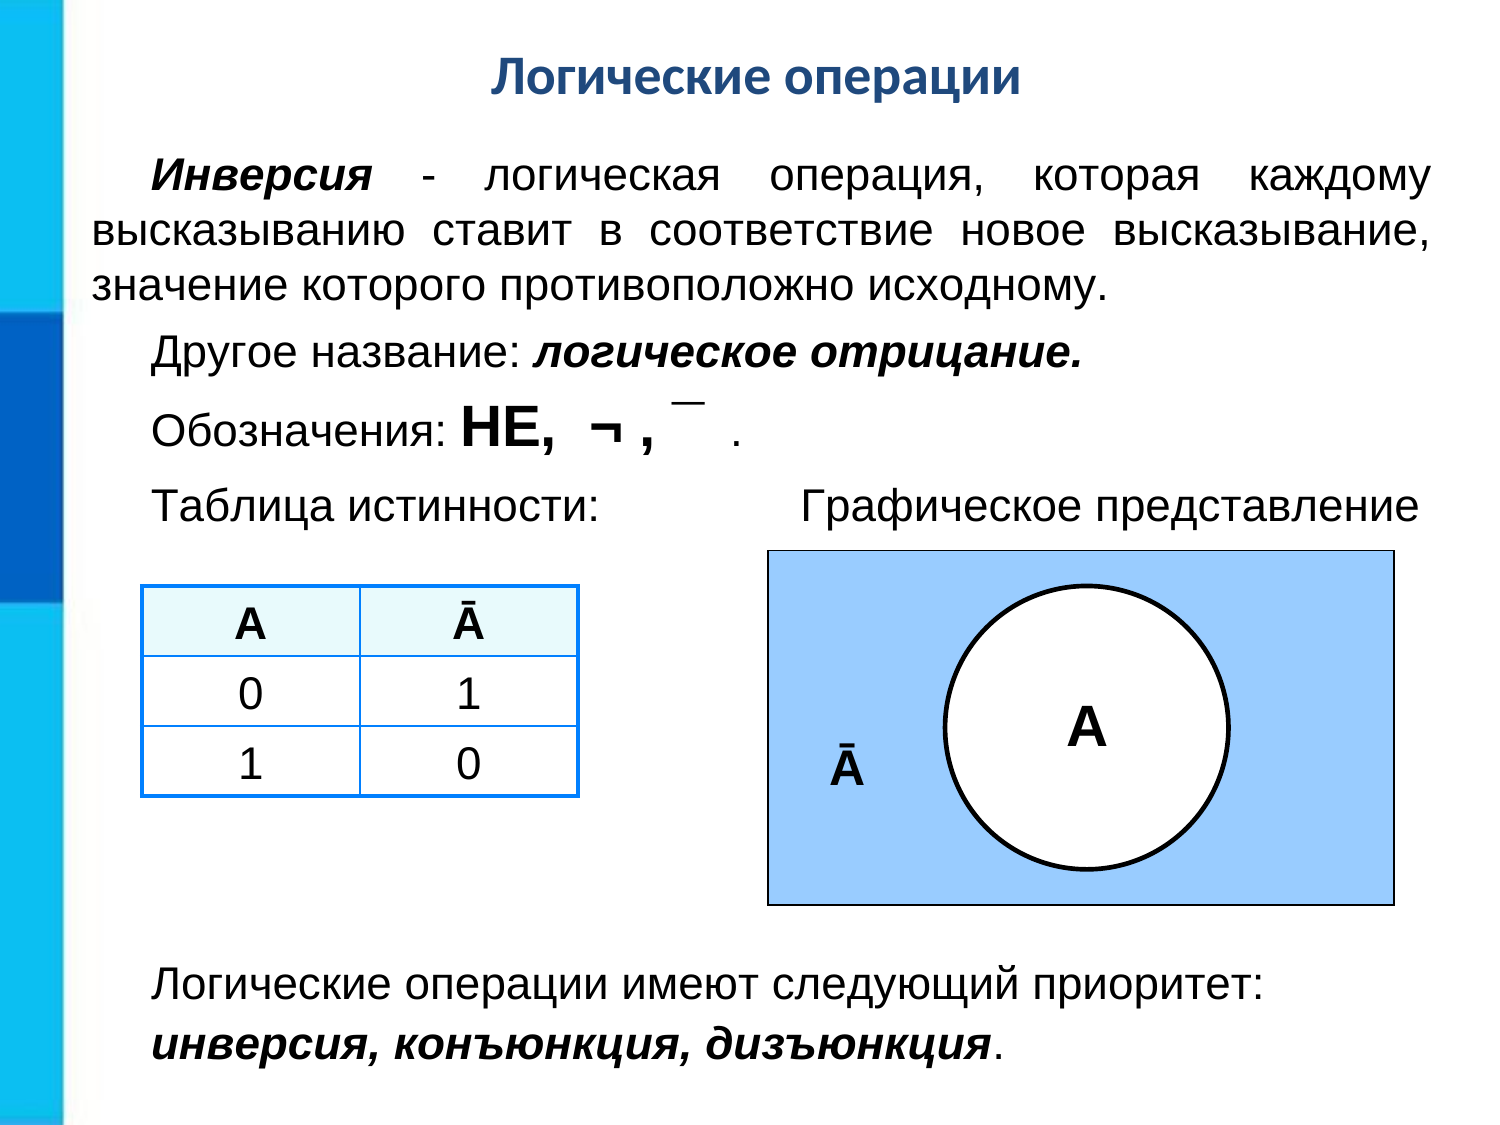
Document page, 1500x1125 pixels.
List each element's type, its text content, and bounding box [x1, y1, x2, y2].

text_box Таблица истинности: [76, 467, 668, 539]
text_box Графическое представление [726, 467, 1459, 539]
table_cell 1 [361, 657, 576, 725]
table_cell 1 [144, 727, 359, 794]
table_cell 0 [361, 727, 576, 794]
table_cell 0 [144, 657, 359, 725]
table_header А [144, 588, 359, 655]
text_box Ā [815, 727, 887, 804]
text_box A [1051, 680, 1123, 766]
text_box Логические операции [88, 31, 1425, 114]
table_header Ā [361, 588, 576, 655]
text_box Логические операции имеют следующий приоритет: инверсия, конъюнкция, дизъюнкция. [76, 940, 1459, 1077]
picture [0, 0, 1500, 1125]
text_box Инверсия - логическая операция, которая каждому высказыванию ставит в соответствие новое высказывание, значение которого противоположно исходному. Другое название: логическое отрицание. Обозначения: НЕ, ¬ , ¯ . [76, 137, 1447, 466]
text_box [767, 550, 1394, 905]
